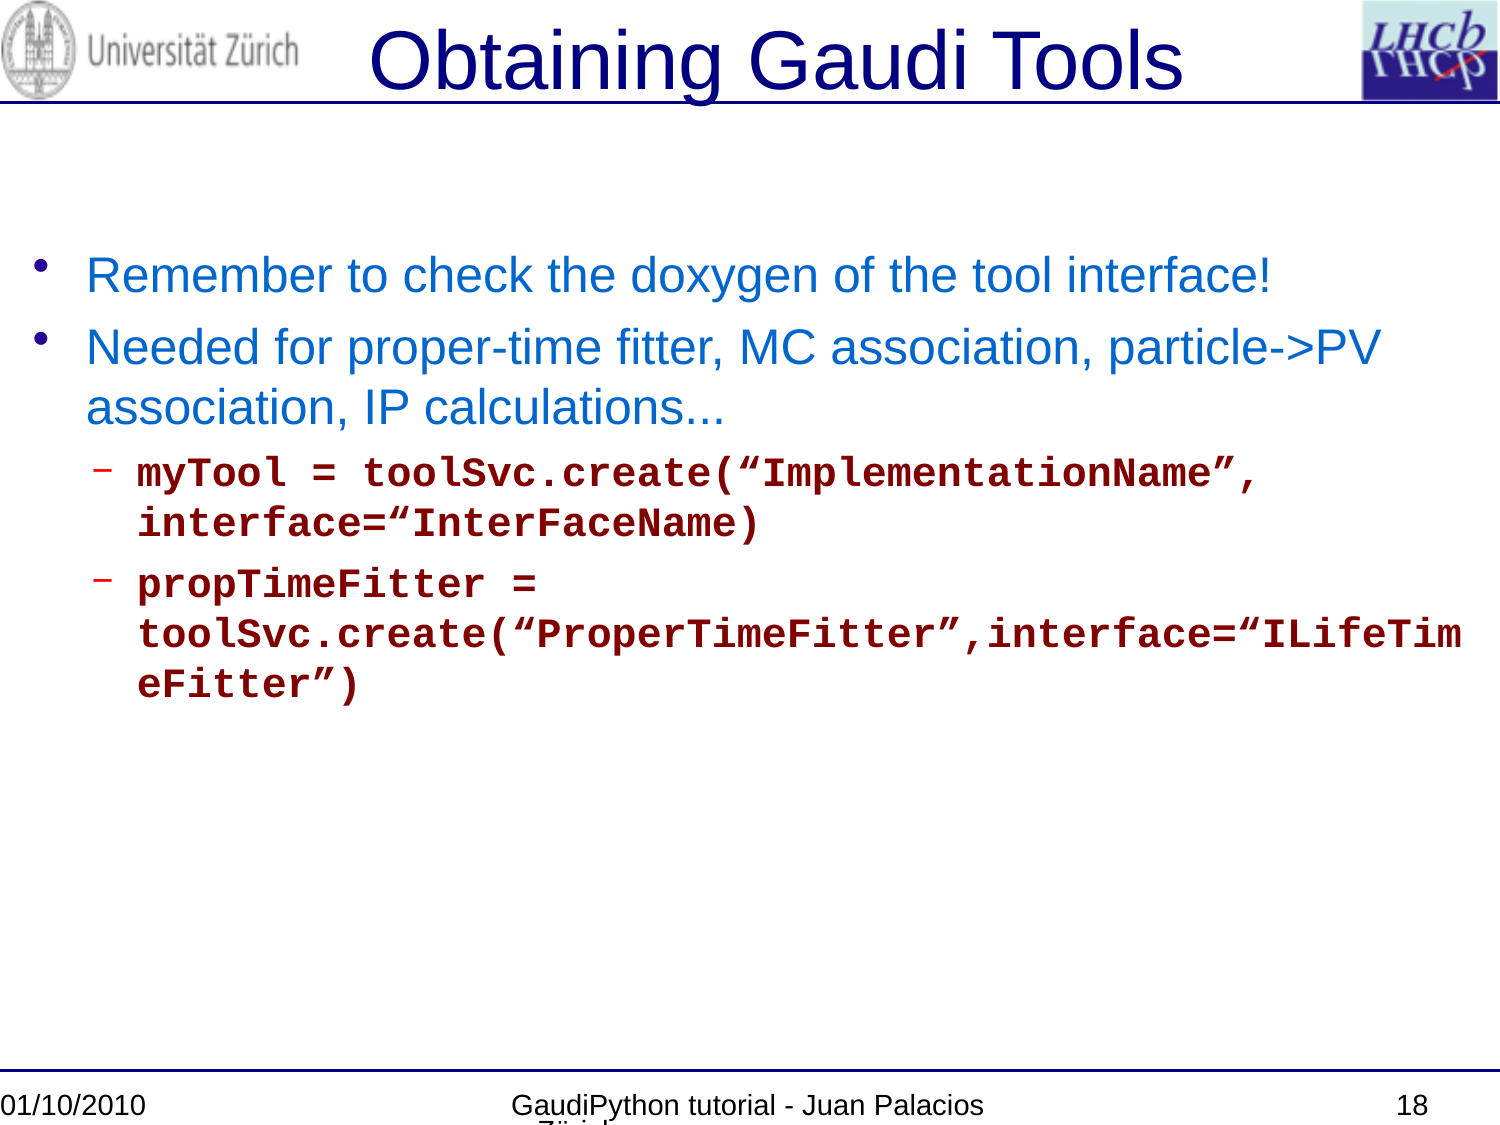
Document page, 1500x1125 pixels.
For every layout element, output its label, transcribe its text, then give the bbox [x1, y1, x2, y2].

picture [1360, 0, 1500, 101]
list Remember to check the doxygen of the tool interface! Needed for proper-time fitter, MC association, particle->PV association, IP calculations... myTool = toolSvc.create(“ImplementationName”, interface=“InterFaceName) propTimeFitter = toolSvc.create(“ProperTimeFitter”,interface=“ILifeTimeFitter”) [0, 234, 1500, 826]
title Obtaining Gaudi Tools [225, 0, 1300, 114]
picture [0, 0, 225, 101]
